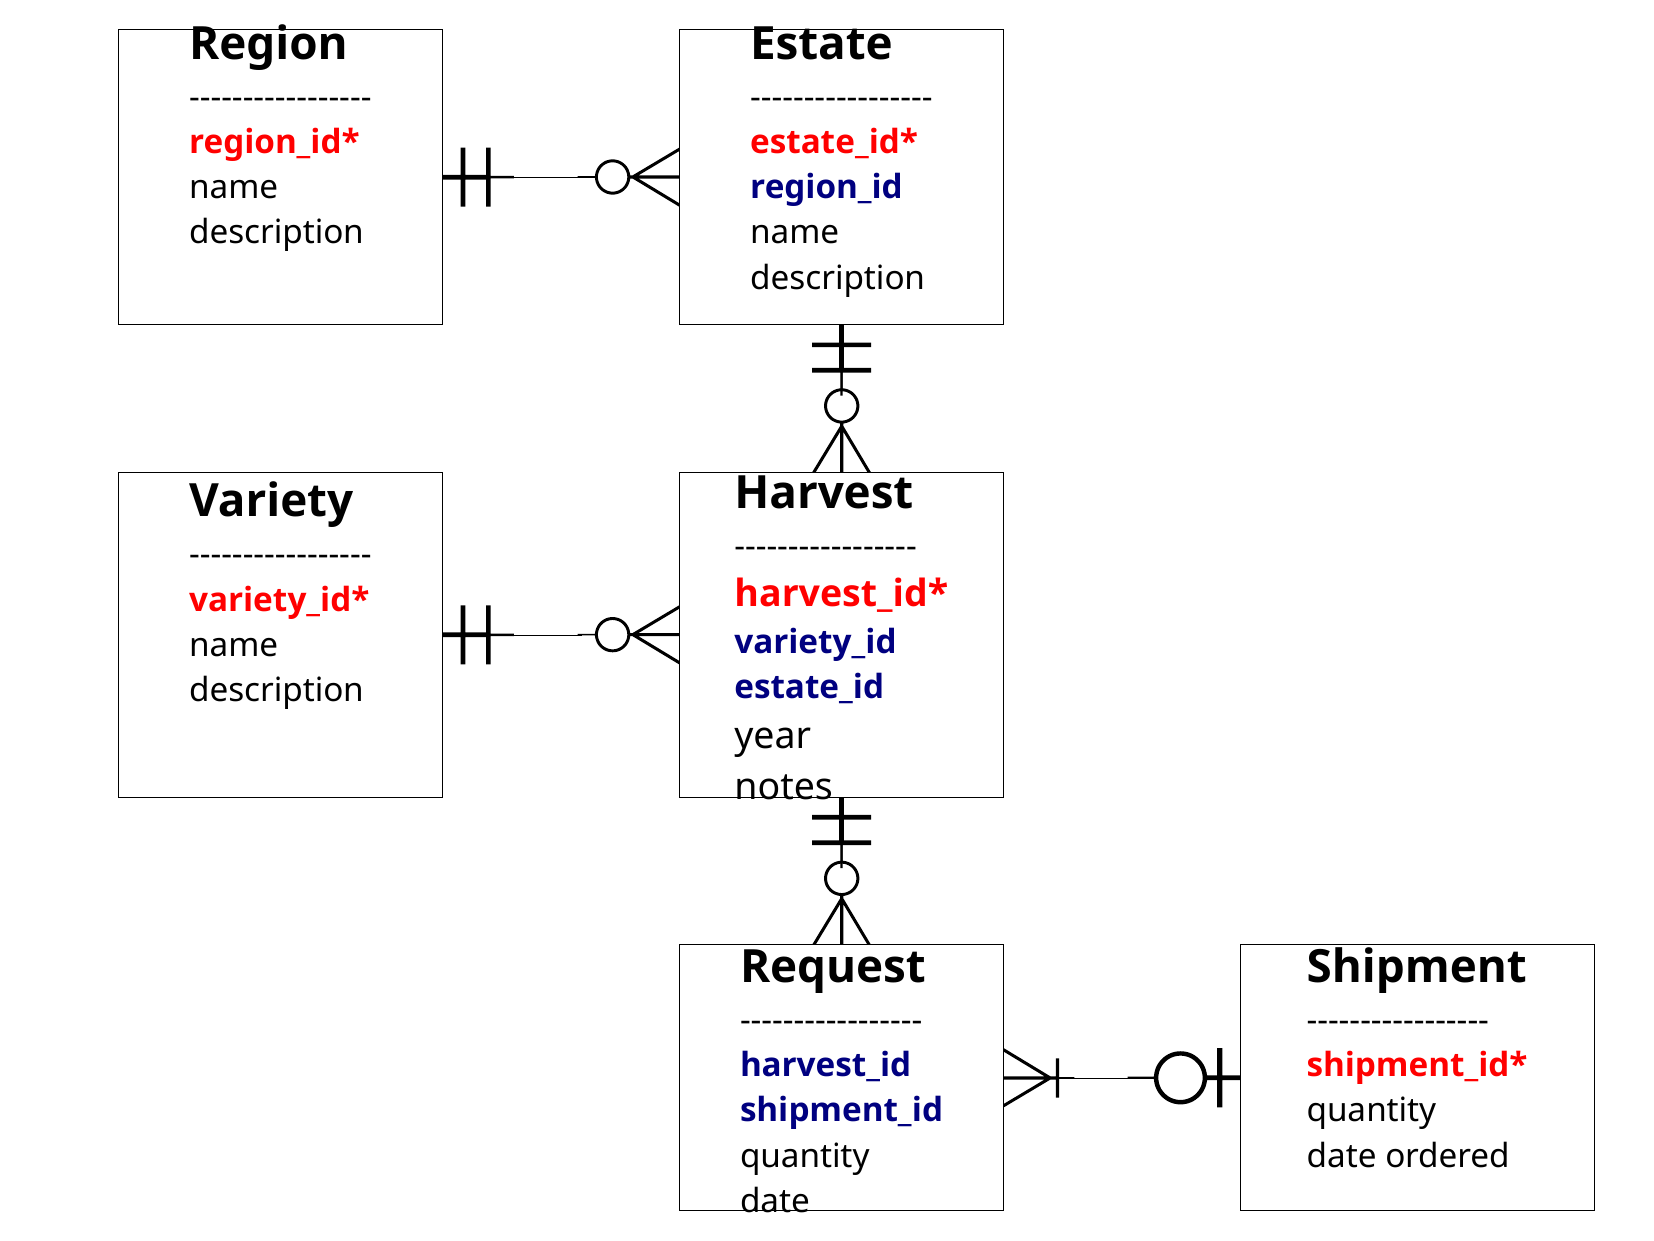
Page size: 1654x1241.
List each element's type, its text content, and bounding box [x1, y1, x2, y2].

text_box Estate ----------------- estate_id* region_id name description [679, 29, 1004, 325]
text_box Request ----------------- harvest_id shipment_id quantity date [679, 944, 1004, 1211]
text_box Harvest ----------------- harvest_id* variety_id estate_id year notes [679, 472, 1004, 798]
text_box Shipment ----------------- shipment_id* quantity date ordered [1240, 944, 1595, 1211]
text_box Region ----------------- region_id* name description [118, 29, 443, 325]
text_box Variety ----------------- variety_id* name description [118, 472, 443, 798]
